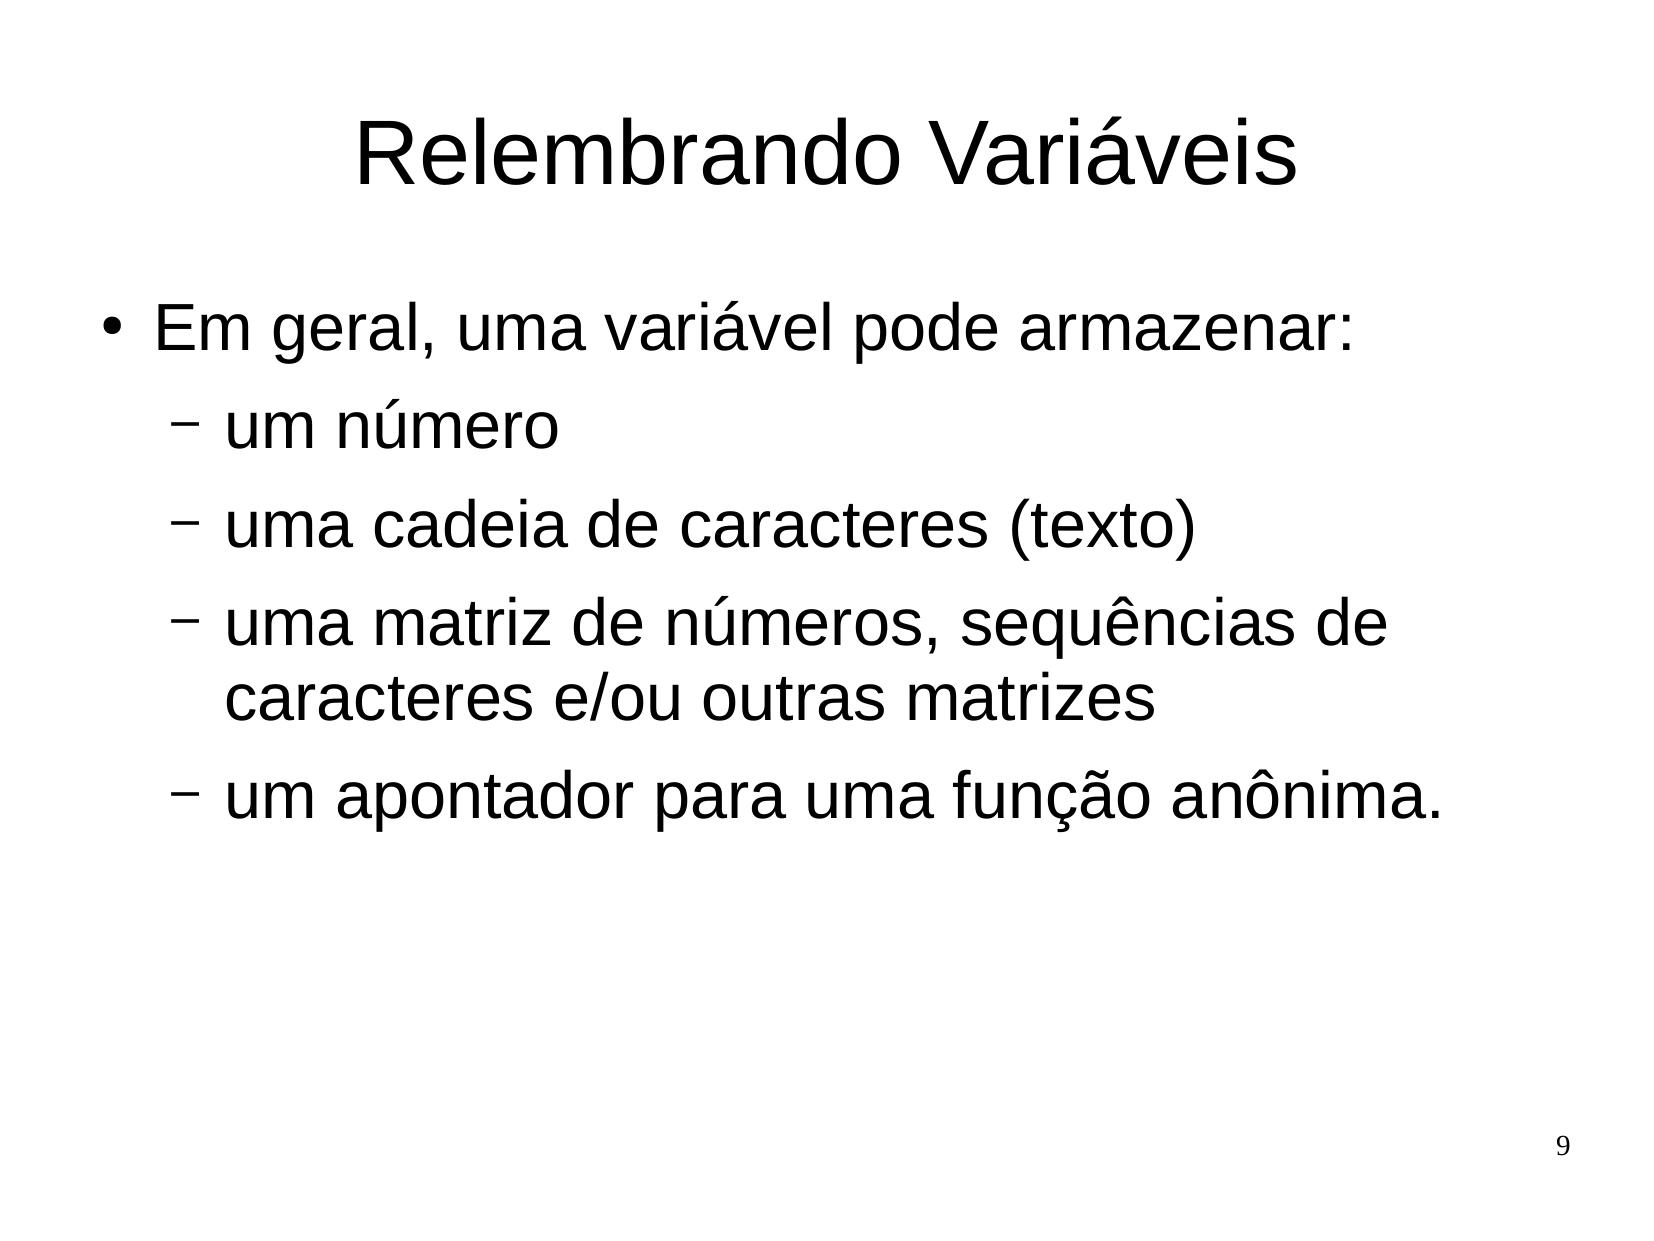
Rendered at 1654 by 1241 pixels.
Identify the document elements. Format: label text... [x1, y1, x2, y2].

title Relembrando Variáveis [82, 49, 1571, 257]
list Em geral, uma variável pode armazenar: um número uma cadeia de caracteres (texto) uma matriz de números, sequências de caracteres e/ou outras matrizes um apontador para uma função anônima. [82, 290, 1571, 1010]
